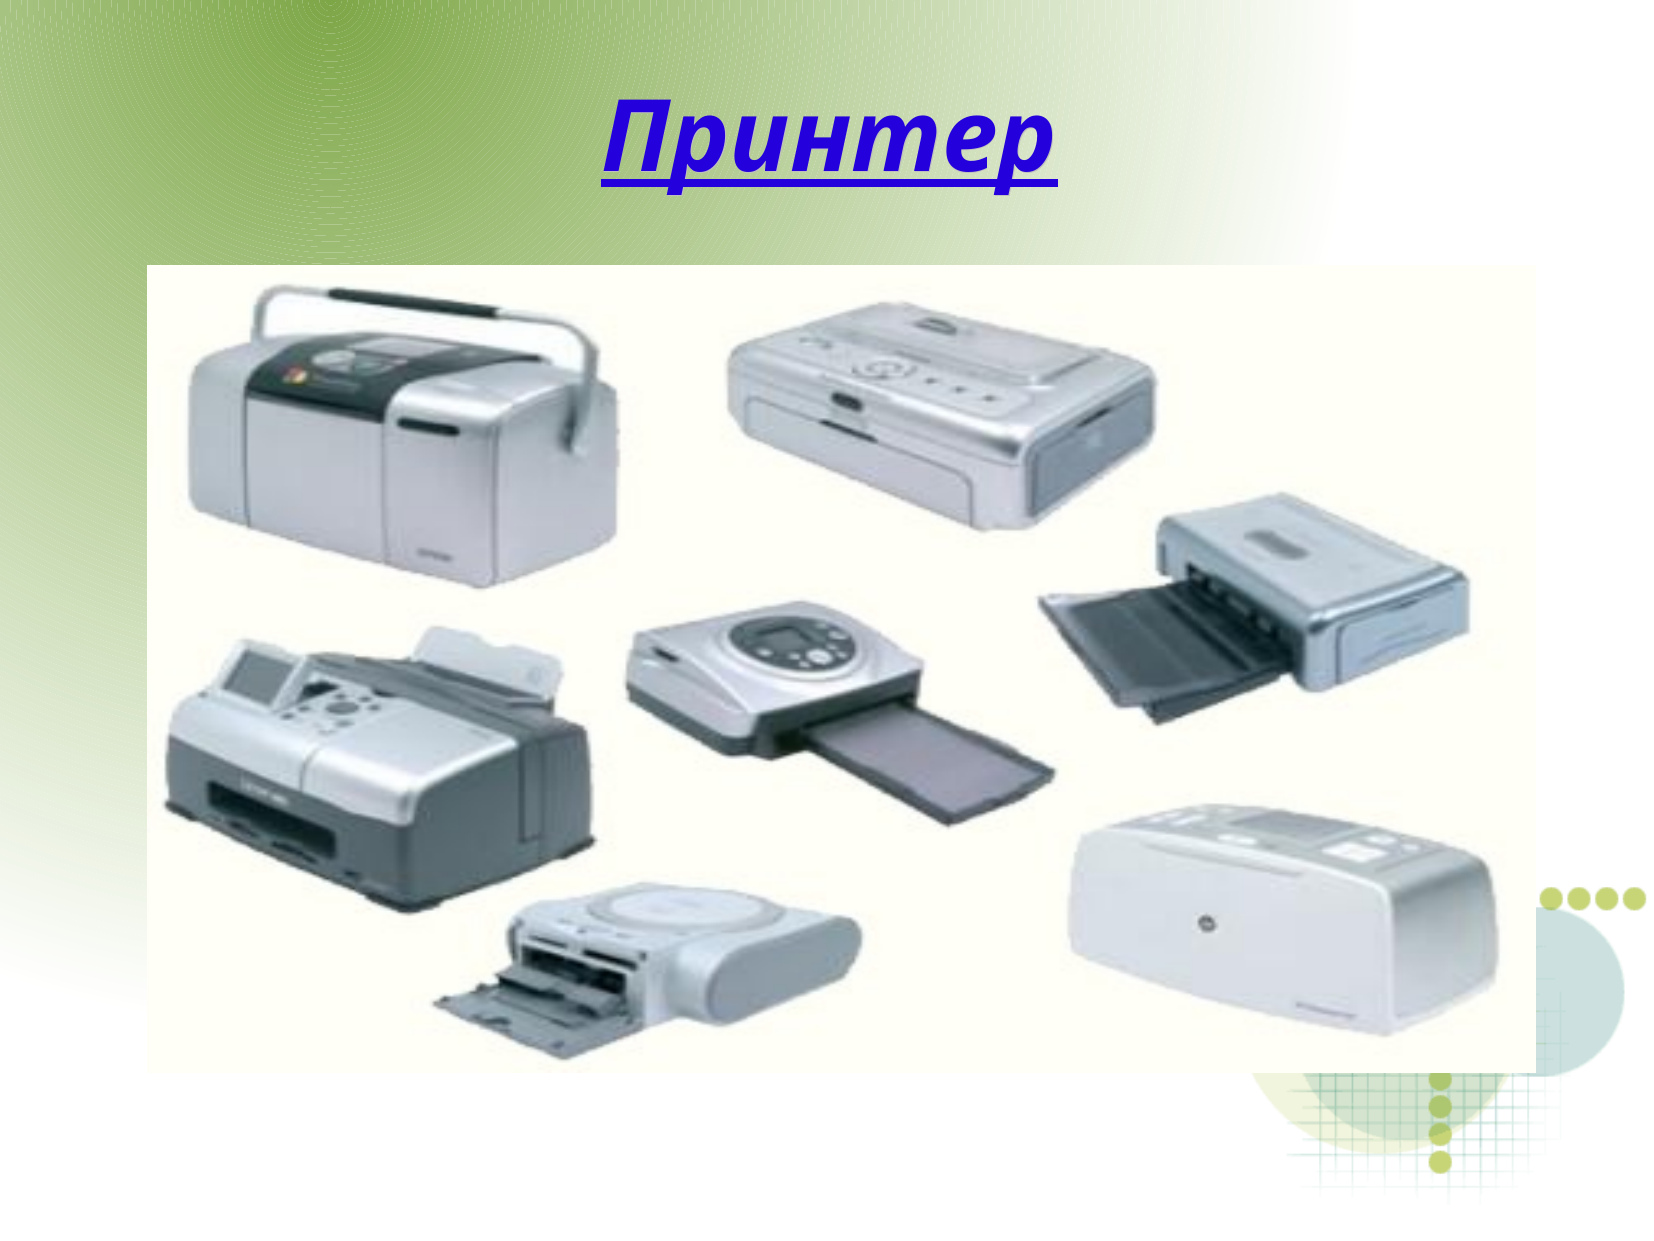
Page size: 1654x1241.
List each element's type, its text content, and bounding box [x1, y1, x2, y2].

title Принтер [123, 29, 1536, 237]
picture [147, 265, 1654, 1211]
